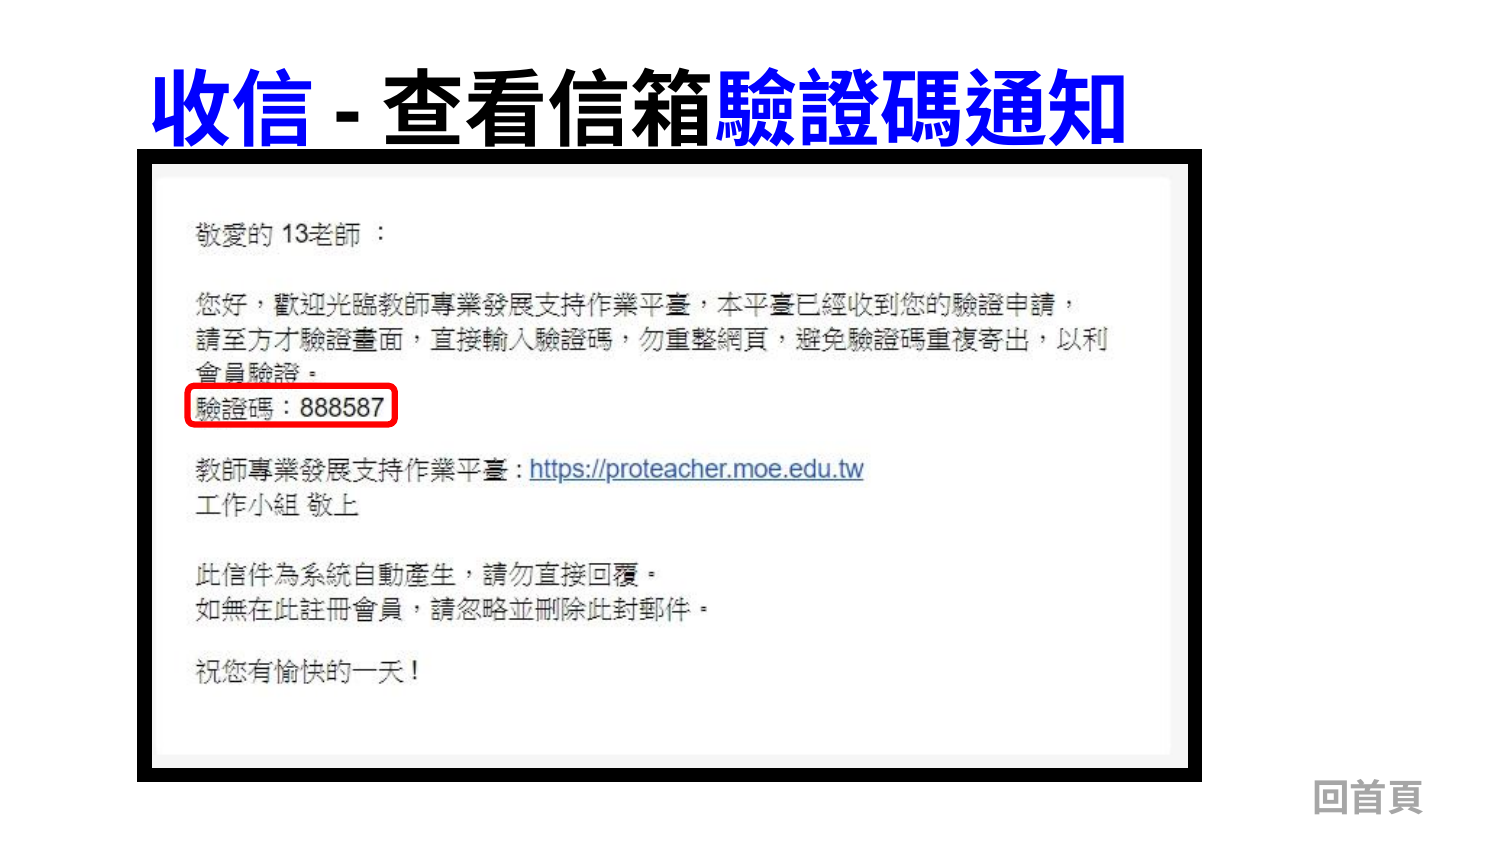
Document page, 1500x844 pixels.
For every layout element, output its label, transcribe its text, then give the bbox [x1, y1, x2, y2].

picture [152, 163, 1188, 768]
title 收信-查看信箱驗證碼通知 [103, 49, 1177, 144]
